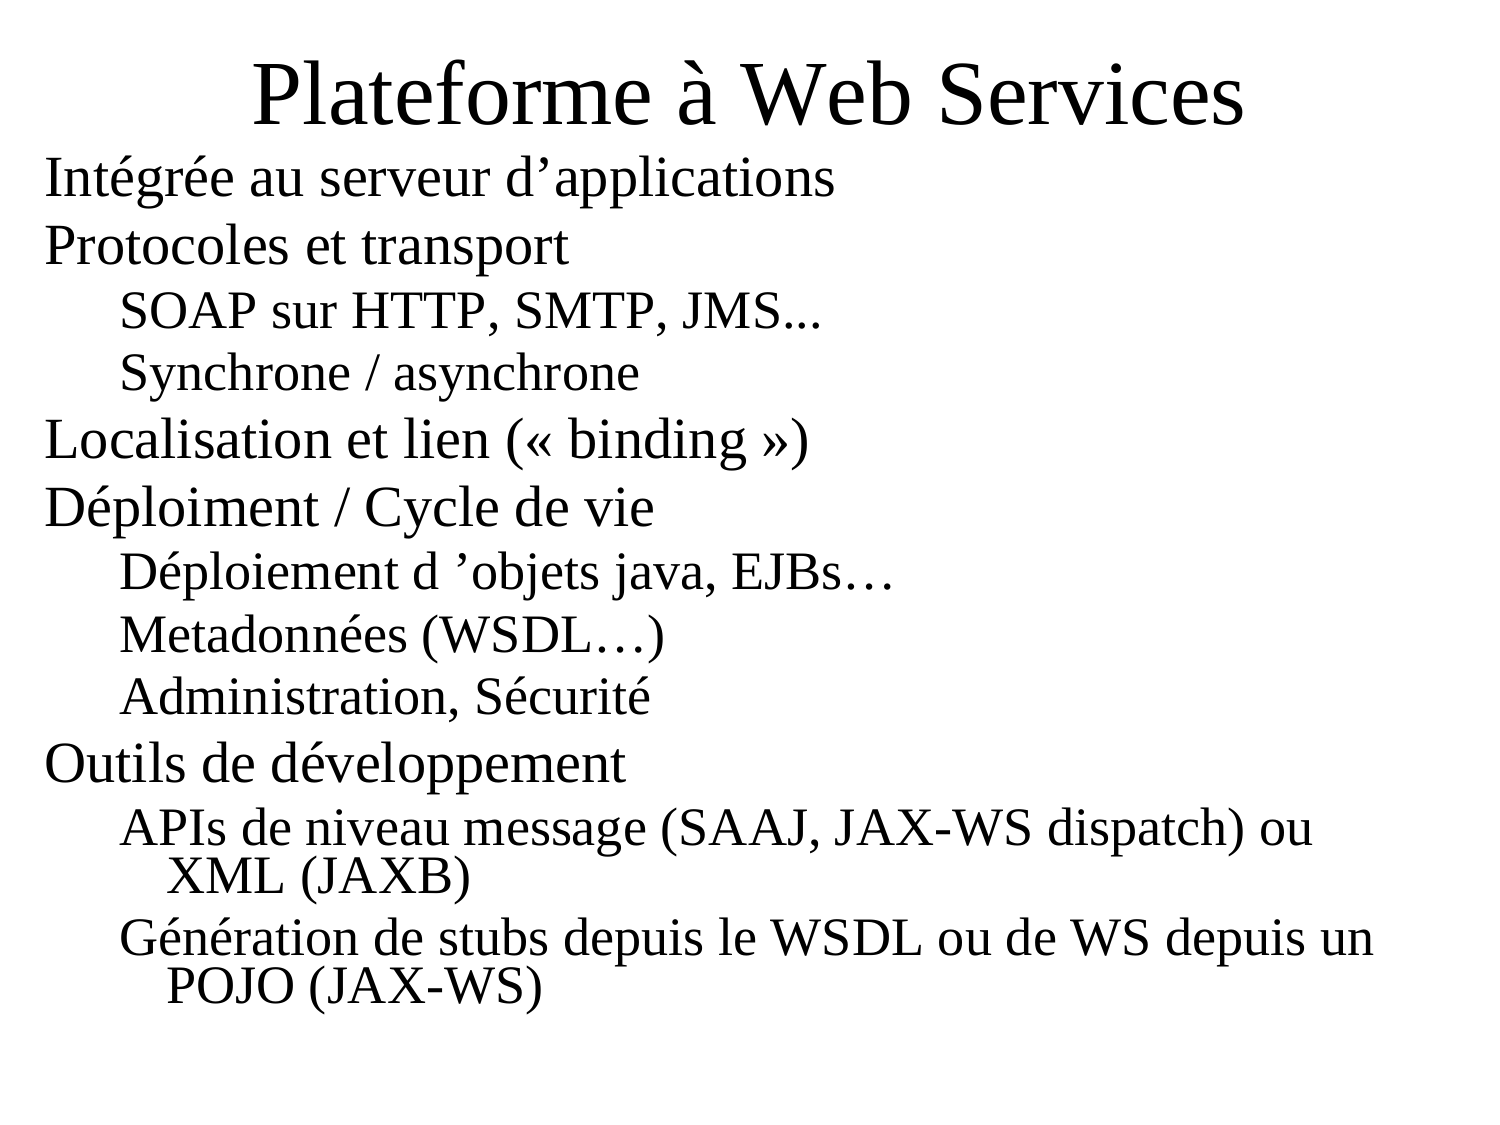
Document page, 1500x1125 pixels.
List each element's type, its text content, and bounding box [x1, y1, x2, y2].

title Plateforme à Web Services [112, 0, 1388, 147]
list Intégrée au serveur d’applications Protocoles et transport SOAP sur HTTP, SMTP, JMS... Synchrone / asynchrone Localisation et lien (« binding ») Déploiment / Cycle de vie Déploiement d ’objets java, EJBs… Metadonnées (WSDL…) Administration, Sécurité Outils de développement APIs de niveau message (SAAJ, JAX-WS dispatch) ou XML (JAXB) Génération de stubs depuis le WSDL ou de WS depuis un POJO (JAX-WS) [29, 147, 1447, 1123]
